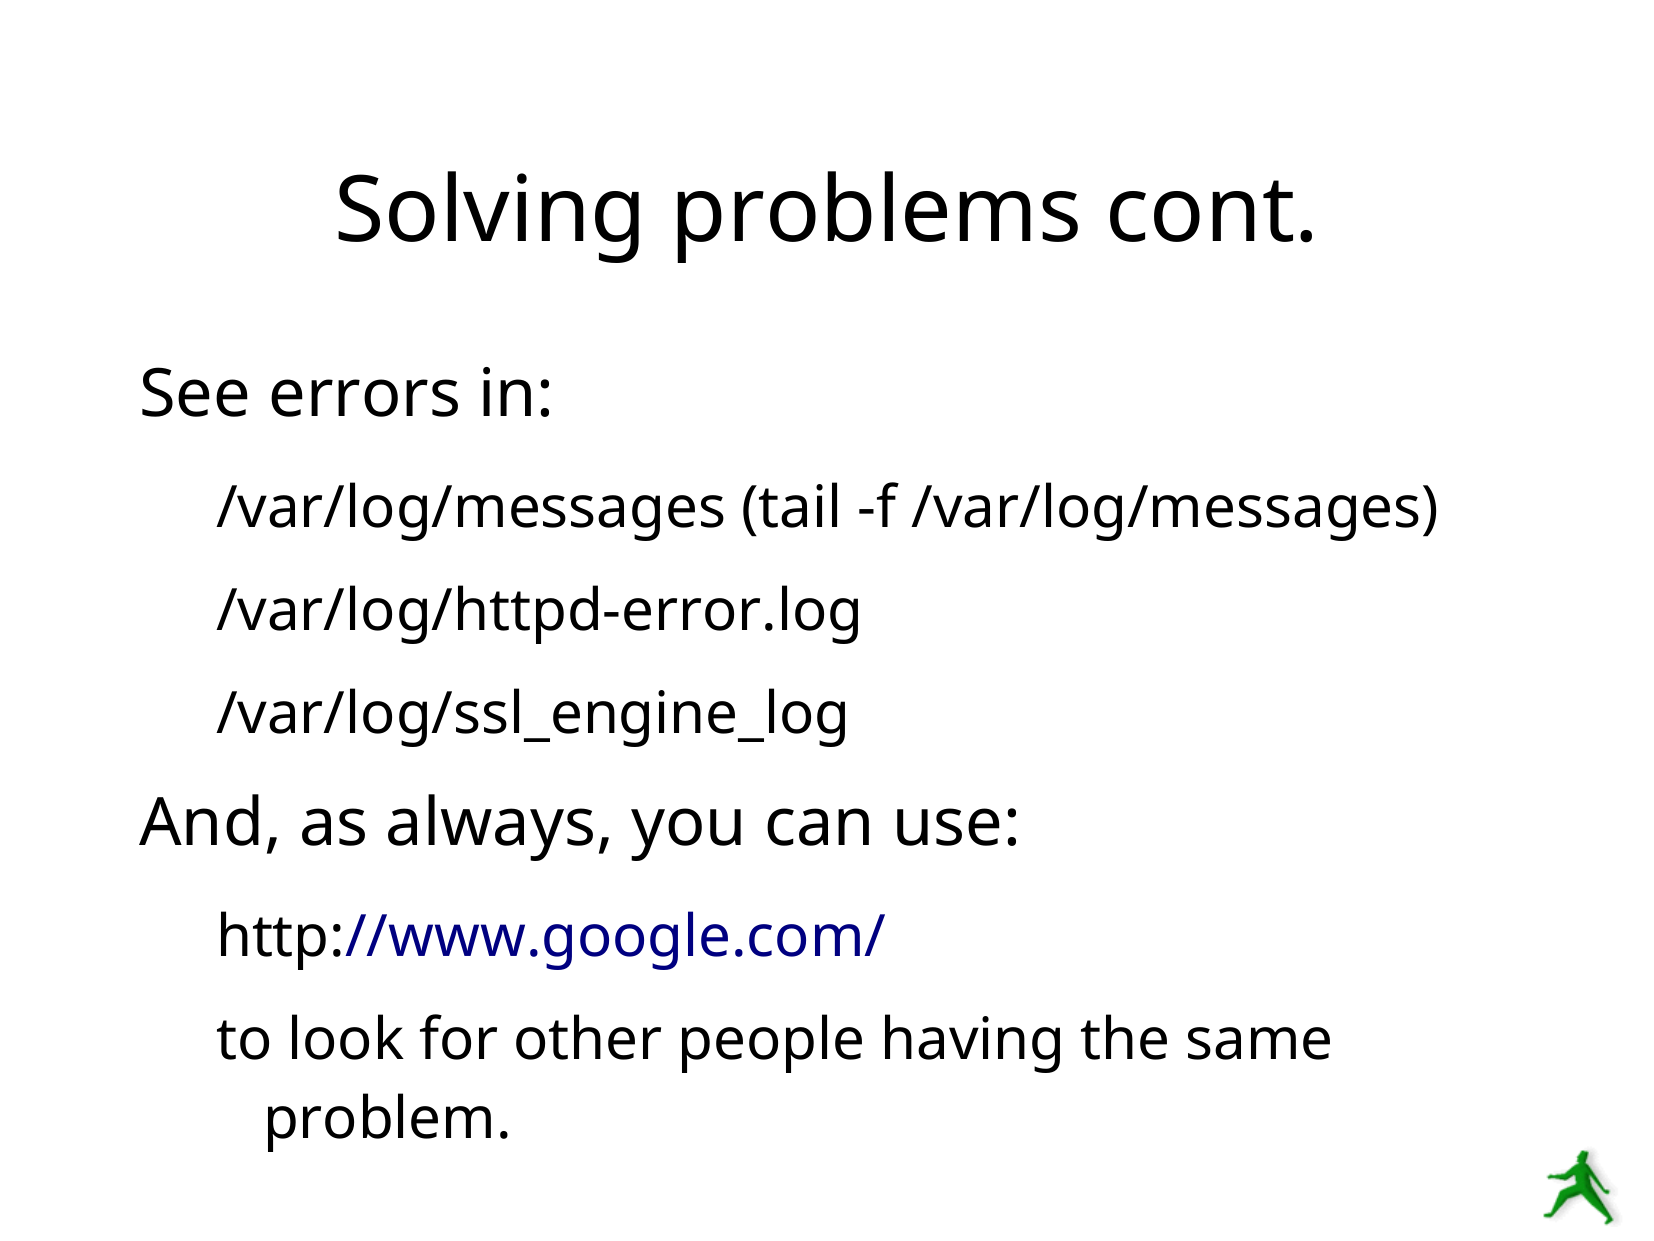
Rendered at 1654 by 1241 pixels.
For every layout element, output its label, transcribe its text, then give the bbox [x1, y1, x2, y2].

list See errors in: /var/log/messages (tail -f /var/log/messages) /var/log/httpd-error.log /var/log/ssl_engine_log And, as always, you can use: http://www.google.com/ to look for other people having the same problem. [121, 344, 1534, 1164]
title Solving problems cont. [121, 102, 1534, 311]
picture [1541, 1135, 1634, 1227]
